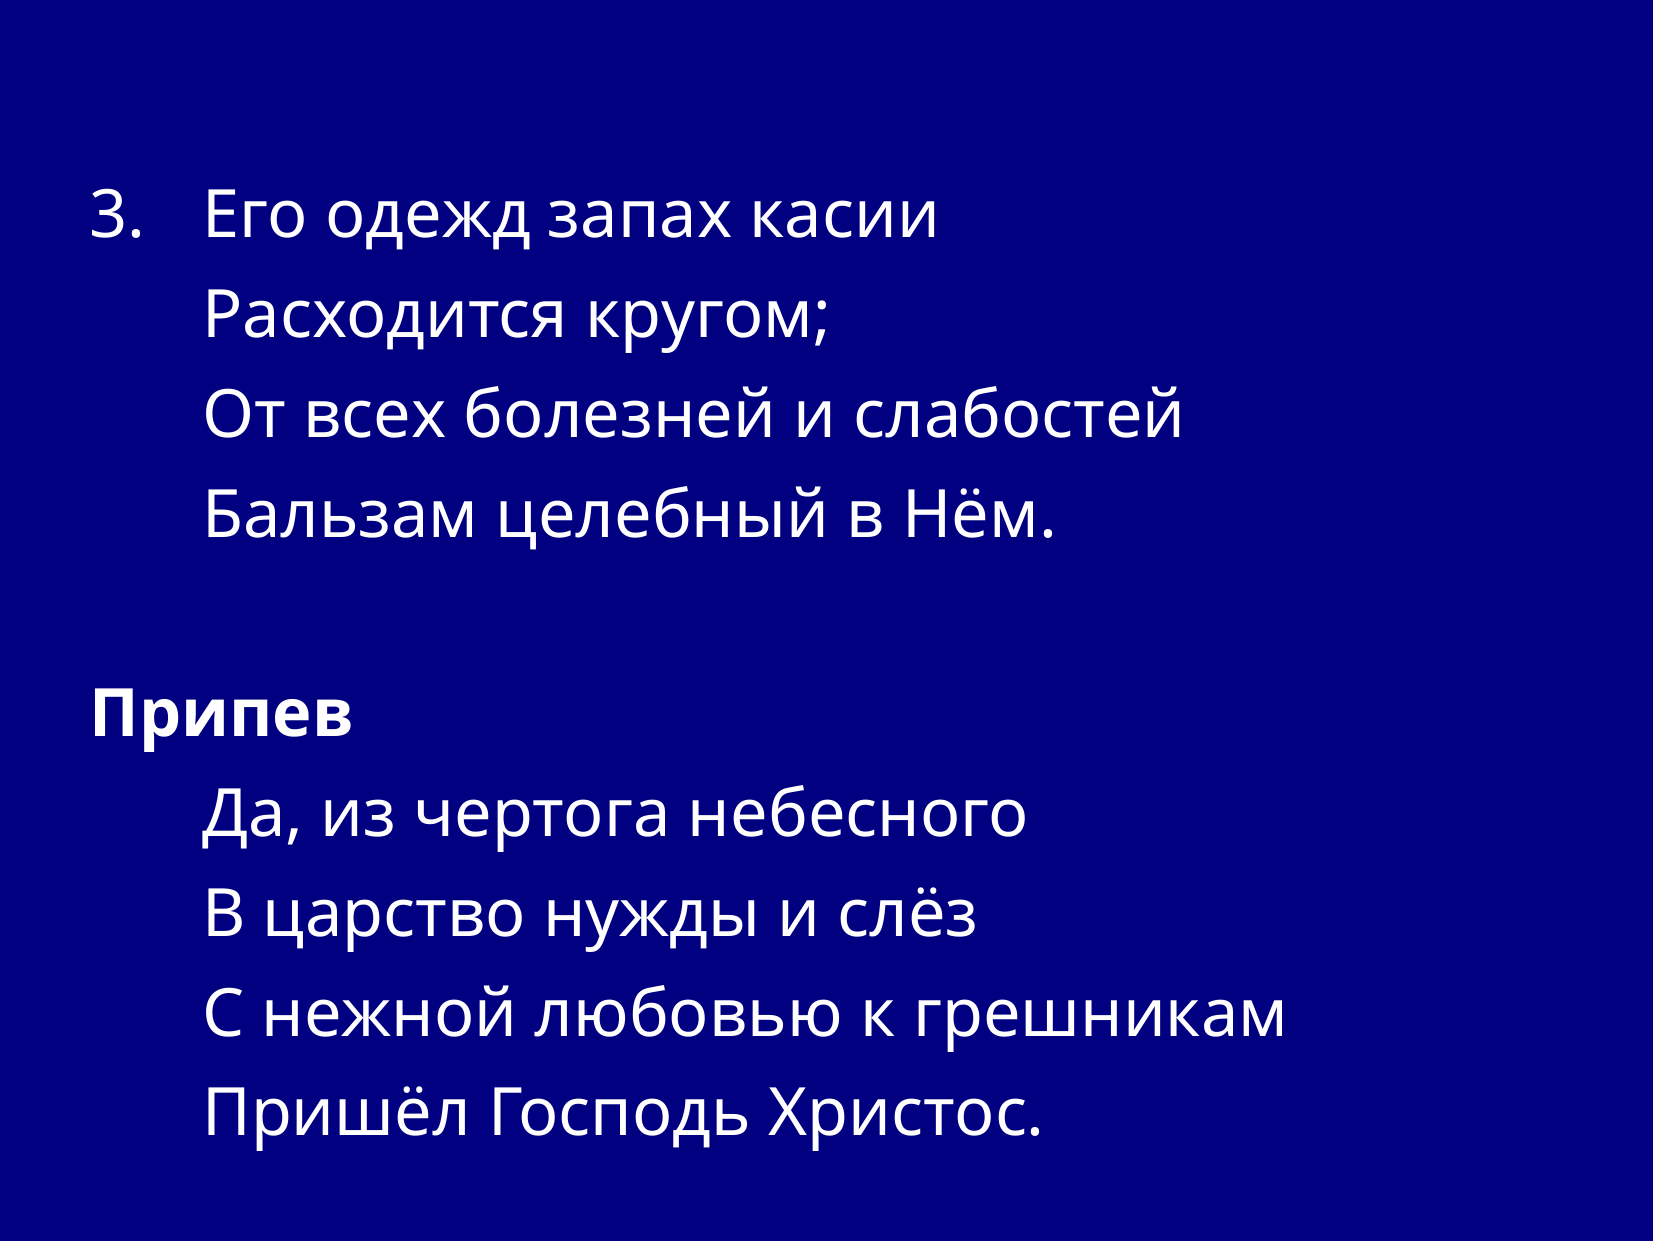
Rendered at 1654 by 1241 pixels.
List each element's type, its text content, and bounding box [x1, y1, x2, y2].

text_box 3. Его одежд запах касии Расходится кругом; От всех болезней и слабостей Бальзам целебный в Нём. Припев Да, из чертога небесного В царство нужды и слёз С нежной любовью к грешникам Пришёл Господь Христос. [75, 150, 1576, 1163]
